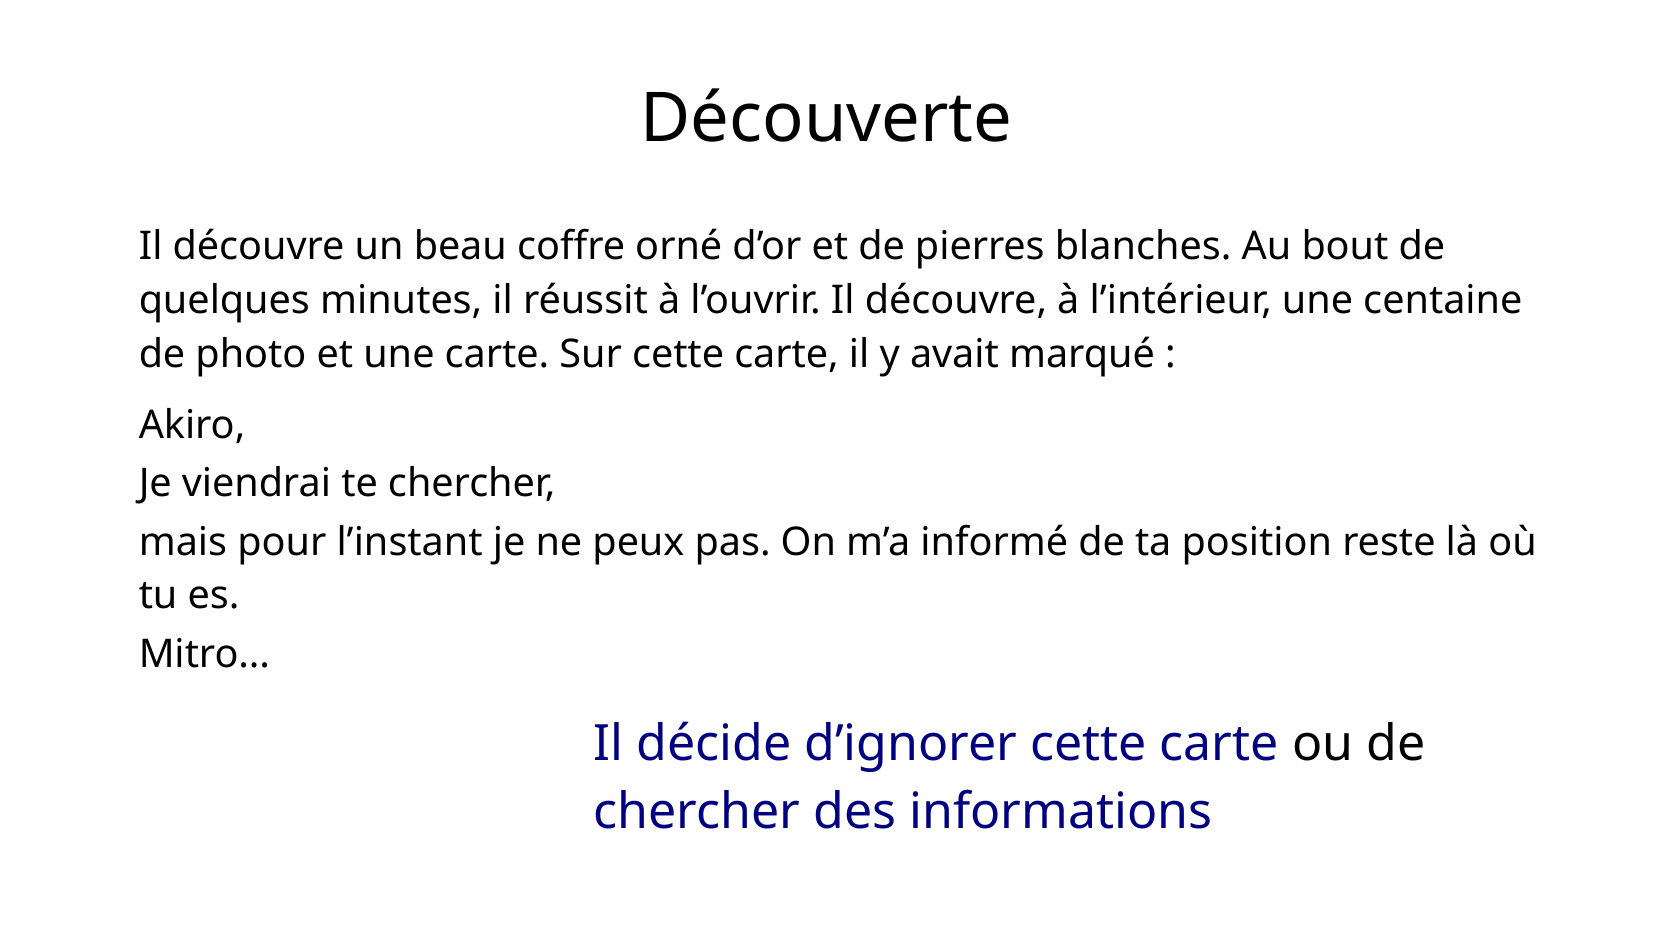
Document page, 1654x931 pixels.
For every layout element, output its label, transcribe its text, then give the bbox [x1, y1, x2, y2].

list Il découvre un beau coffre orné d’or et de pierres blanches. Au bout de quelques minutes, il réussit à l’ouvrir. Il découvre, à l’intérieur, une centaine de photo et une carte. Sur cette carte, il y avait marqué : Akiro, Je viendrai te chercher, mais pour l’instant je ne peux pas. On m’a informé de ta position reste là où tu es. Mitro... [82, 217, 1571, 758]
title Découverte [82, 37, 1571, 193]
text_box Il décide d’ignorer cette carte ou de chercher des informations [578, 699, 1548, 854]
